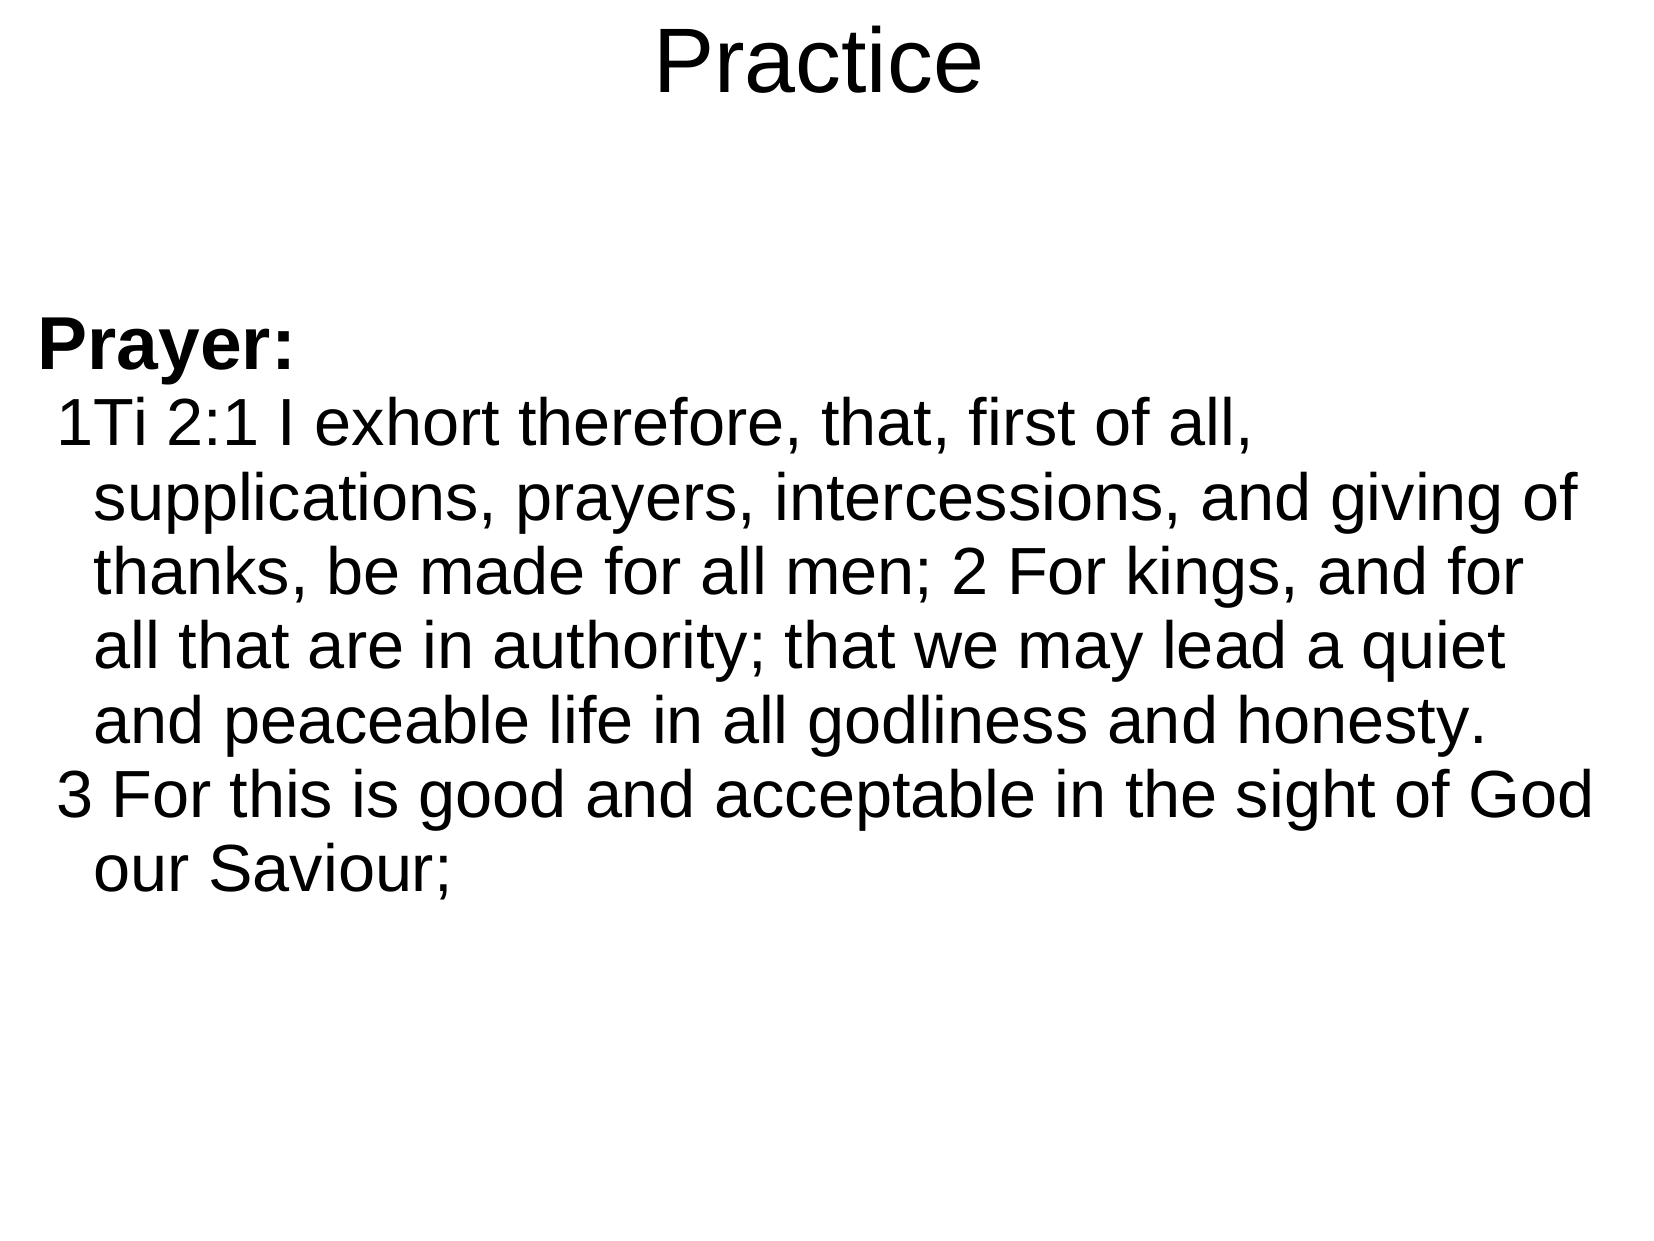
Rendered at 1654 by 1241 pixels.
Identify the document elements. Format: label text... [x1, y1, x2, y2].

subtitle Prayer: 1Ti 2:1 I exhort therefore, that, first of all, supplications, prayers, intercessions, and giving of thanks, be made for all men; 2 For kings, and for all that are in authority; that we may lead a quiet and peaceable life in all godliness and honesty. 3 For this is good and acceptable in the sight of God our Saviour; [37, 75, 1601, 1205]
title Practice [75, 0, 1564, 75]
